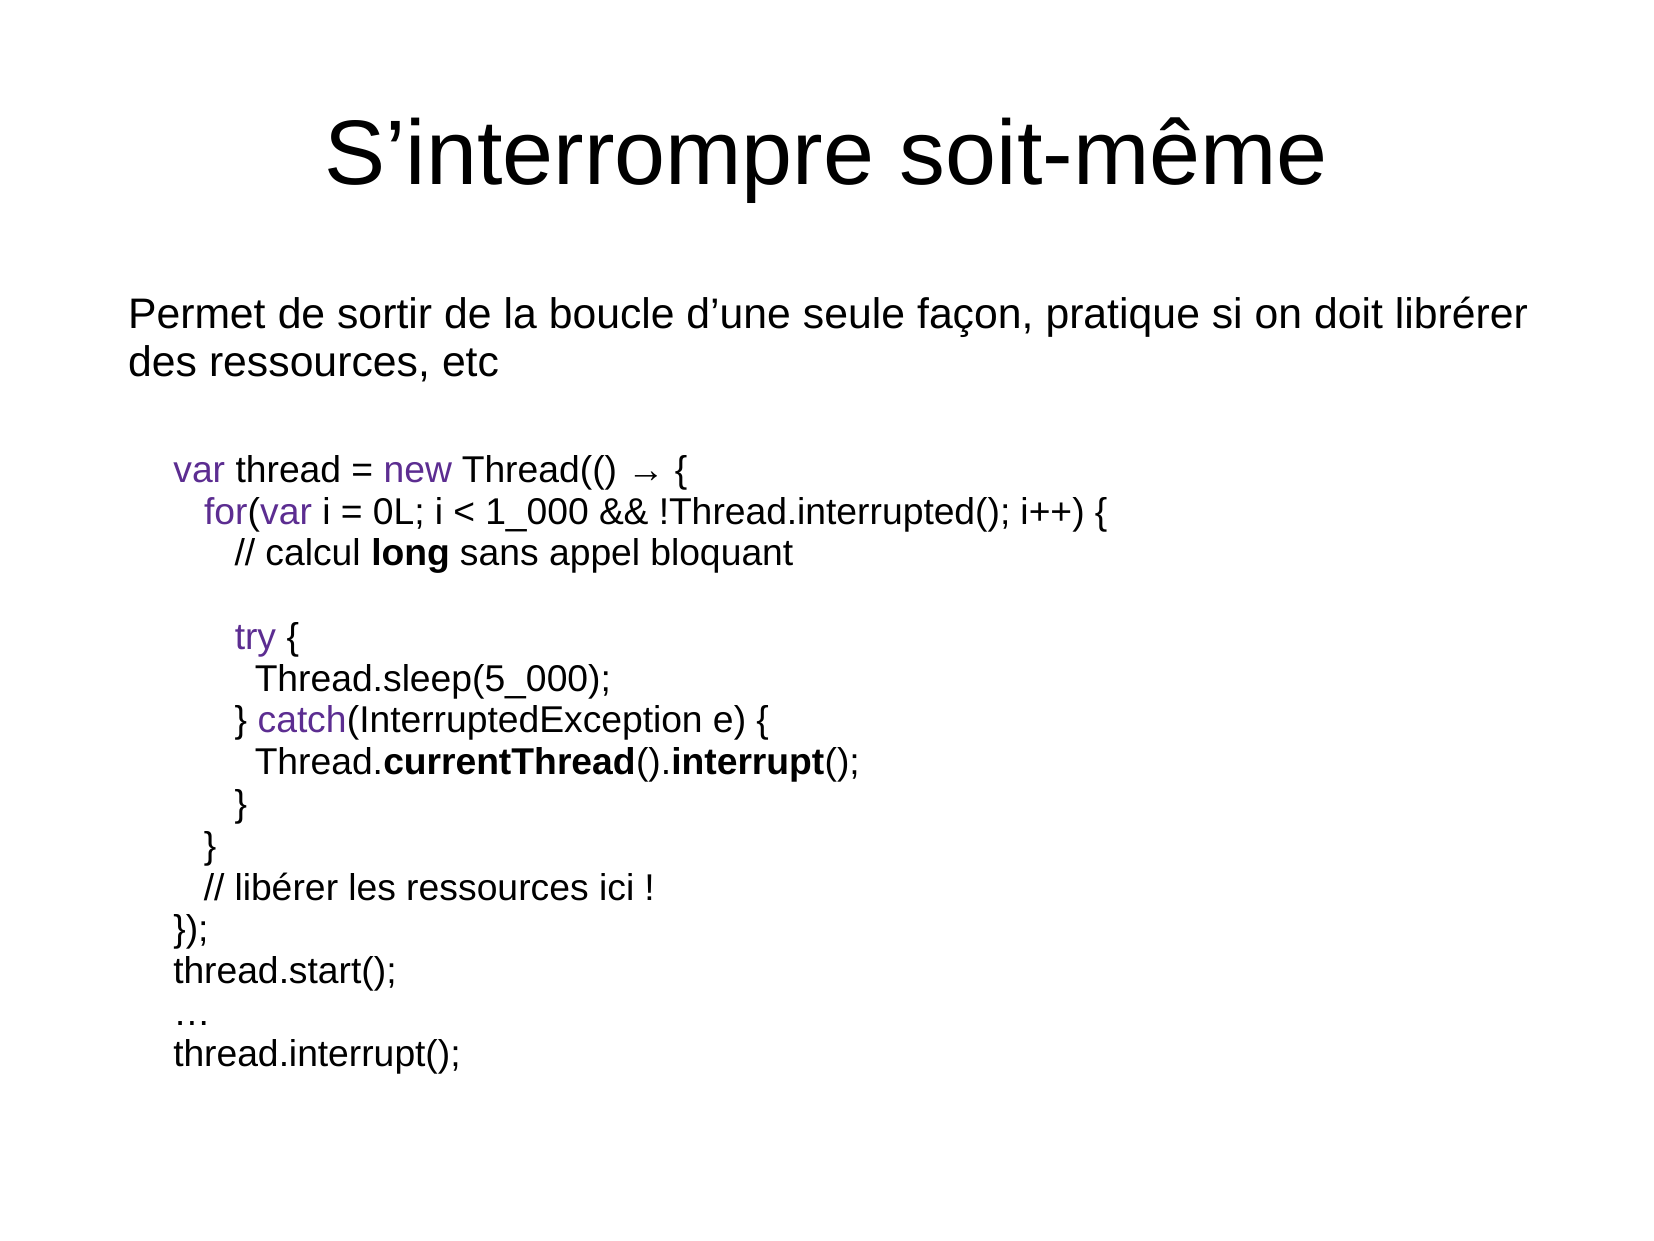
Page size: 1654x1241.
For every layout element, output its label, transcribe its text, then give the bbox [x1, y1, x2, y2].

title S’interrompre soit-même [82, 49, 1571, 257]
list Permet de sortir de la boucle d’une seule façon, pratique si on doit librérer des ressources, etc var thread = new Thread(() → { for(var i = 0L; i < 1_000 && !Thread.interrupted(); i++) { // calcul long sans appel bloquant try { Thread.sleep(5_000); } catch(InterruptedException e) { Thread.currentThread().interrupt(); } } // libérer les ressources ici ! }); thread.start(); … thread.interrupt(); [82, 290, 1571, 1126]
